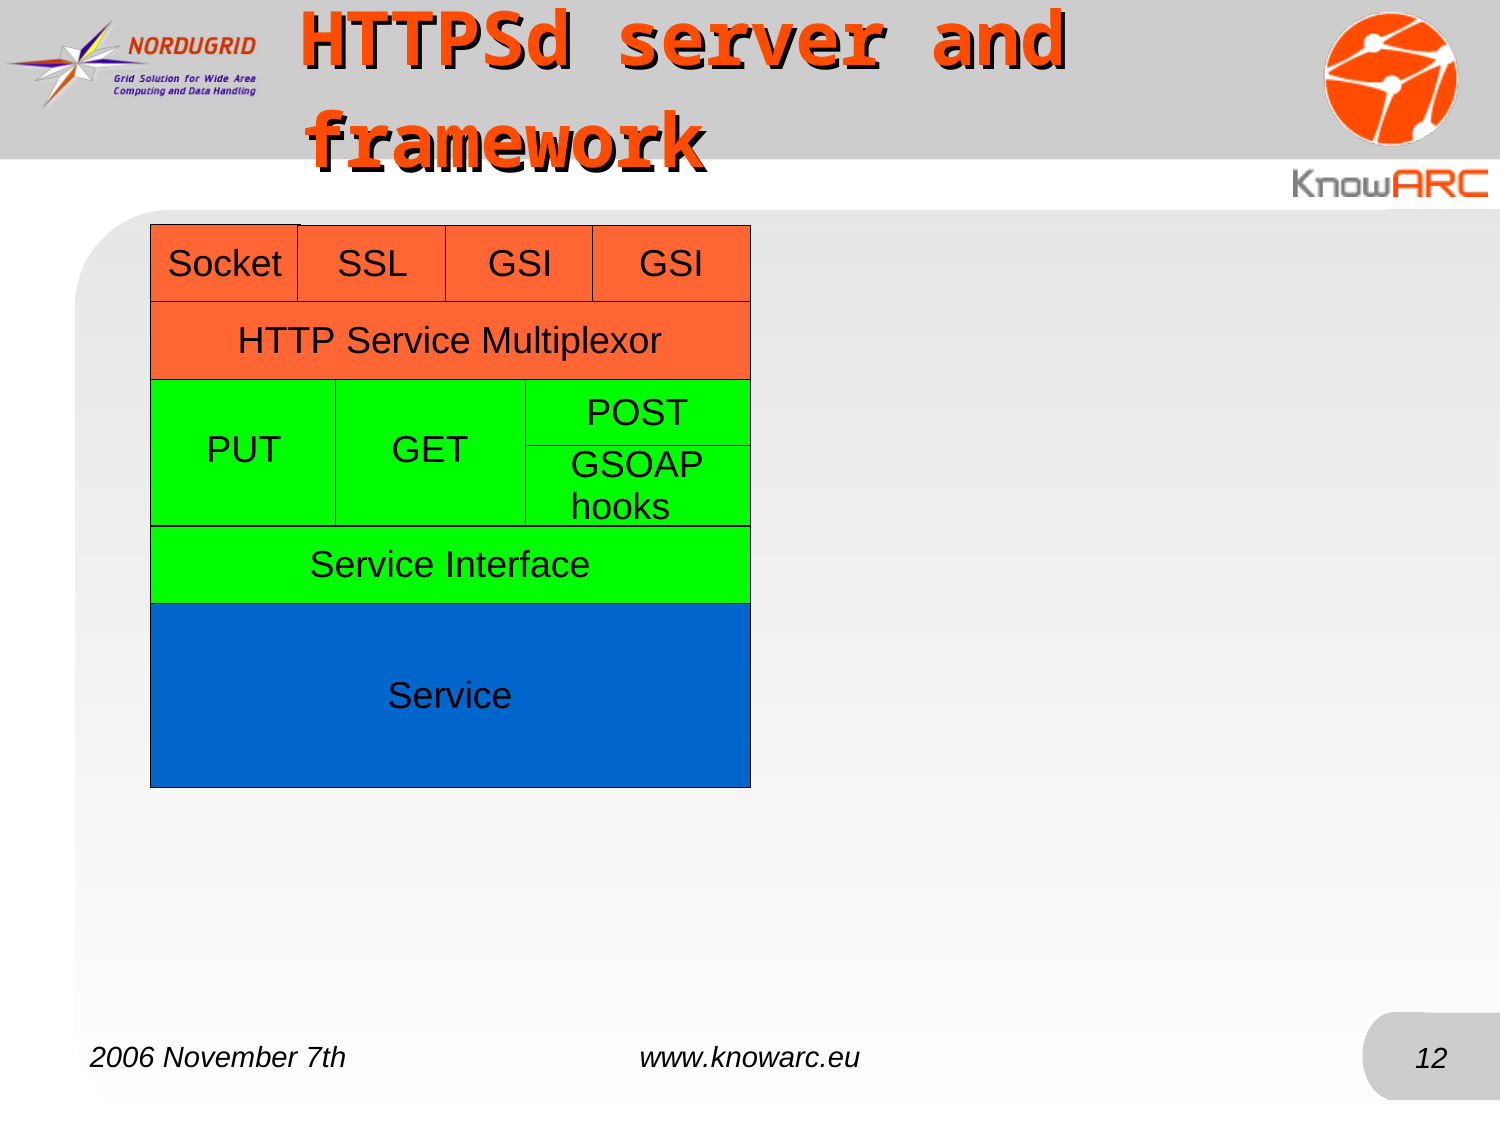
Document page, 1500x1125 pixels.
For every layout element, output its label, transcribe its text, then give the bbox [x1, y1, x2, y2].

picture [1293, 12, 1488, 197]
text_box PUT [150, 380, 335, 526]
text_box GET [335, 380, 525, 526]
text_box GSOAP hooks [525, 445, 751, 526]
text_box Service Interface [150, 526, 751, 603]
text_box HTTP Service Multiplexor [150, 301, 751, 380]
text_box Service [150, 603, 751, 788]
picture [2, 14, 263, 113]
text_box GSI [592, 225, 751, 301]
text_box GSI [445, 225, 592, 301]
text_box Socket [150, 224, 301, 301]
text_box SSL [297, 225, 445, 301]
title HTTPSd server and framework [300, 2, 1238, 174]
text_box POST [525, 380, 751, 445]
